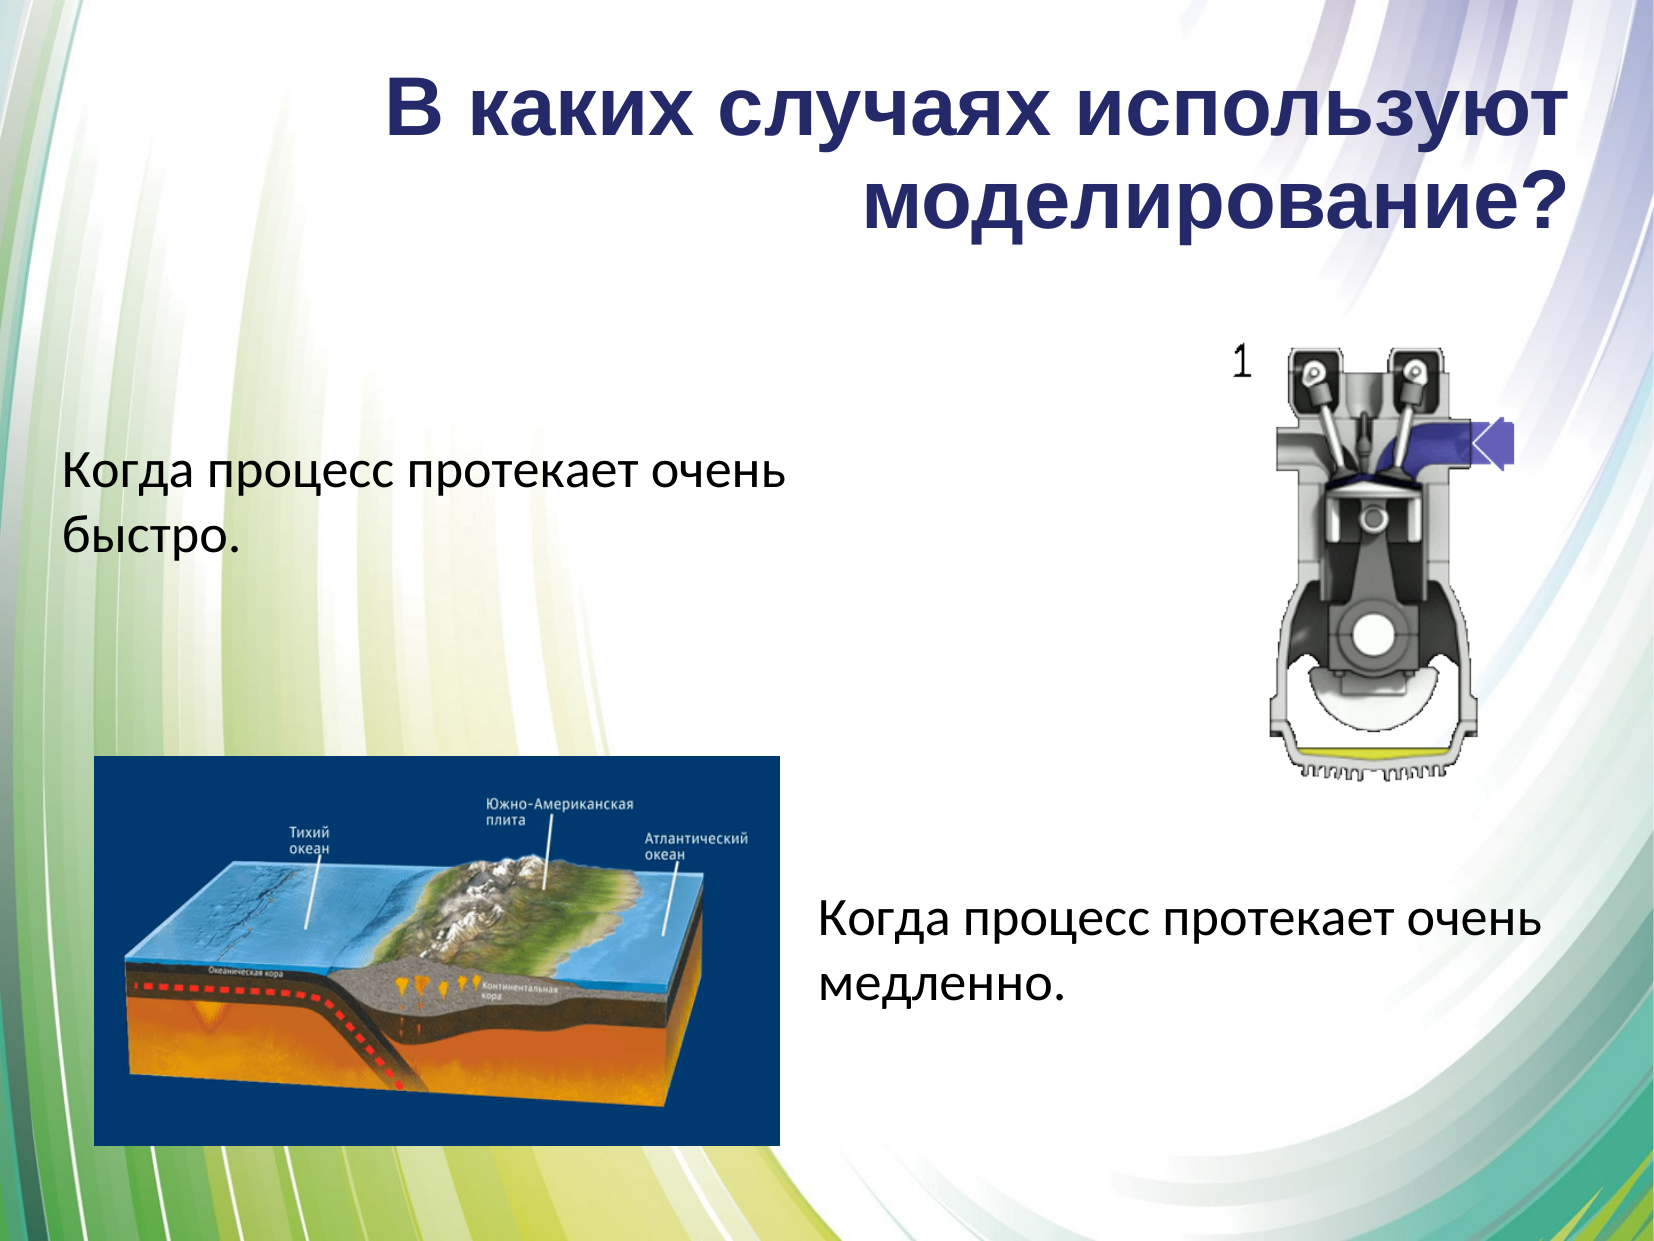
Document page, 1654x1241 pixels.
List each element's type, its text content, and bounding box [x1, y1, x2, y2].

title В каких случаях используют моделирование? [318, 35, 1571, 271]
text_box Когда процесс протекает очень быстро. [47, 425, 979, 572]
picture [0, 0, 1654, 1241]
text_box Когда процесс протекает очень медленно. [803, 873, 1564, 1020]
